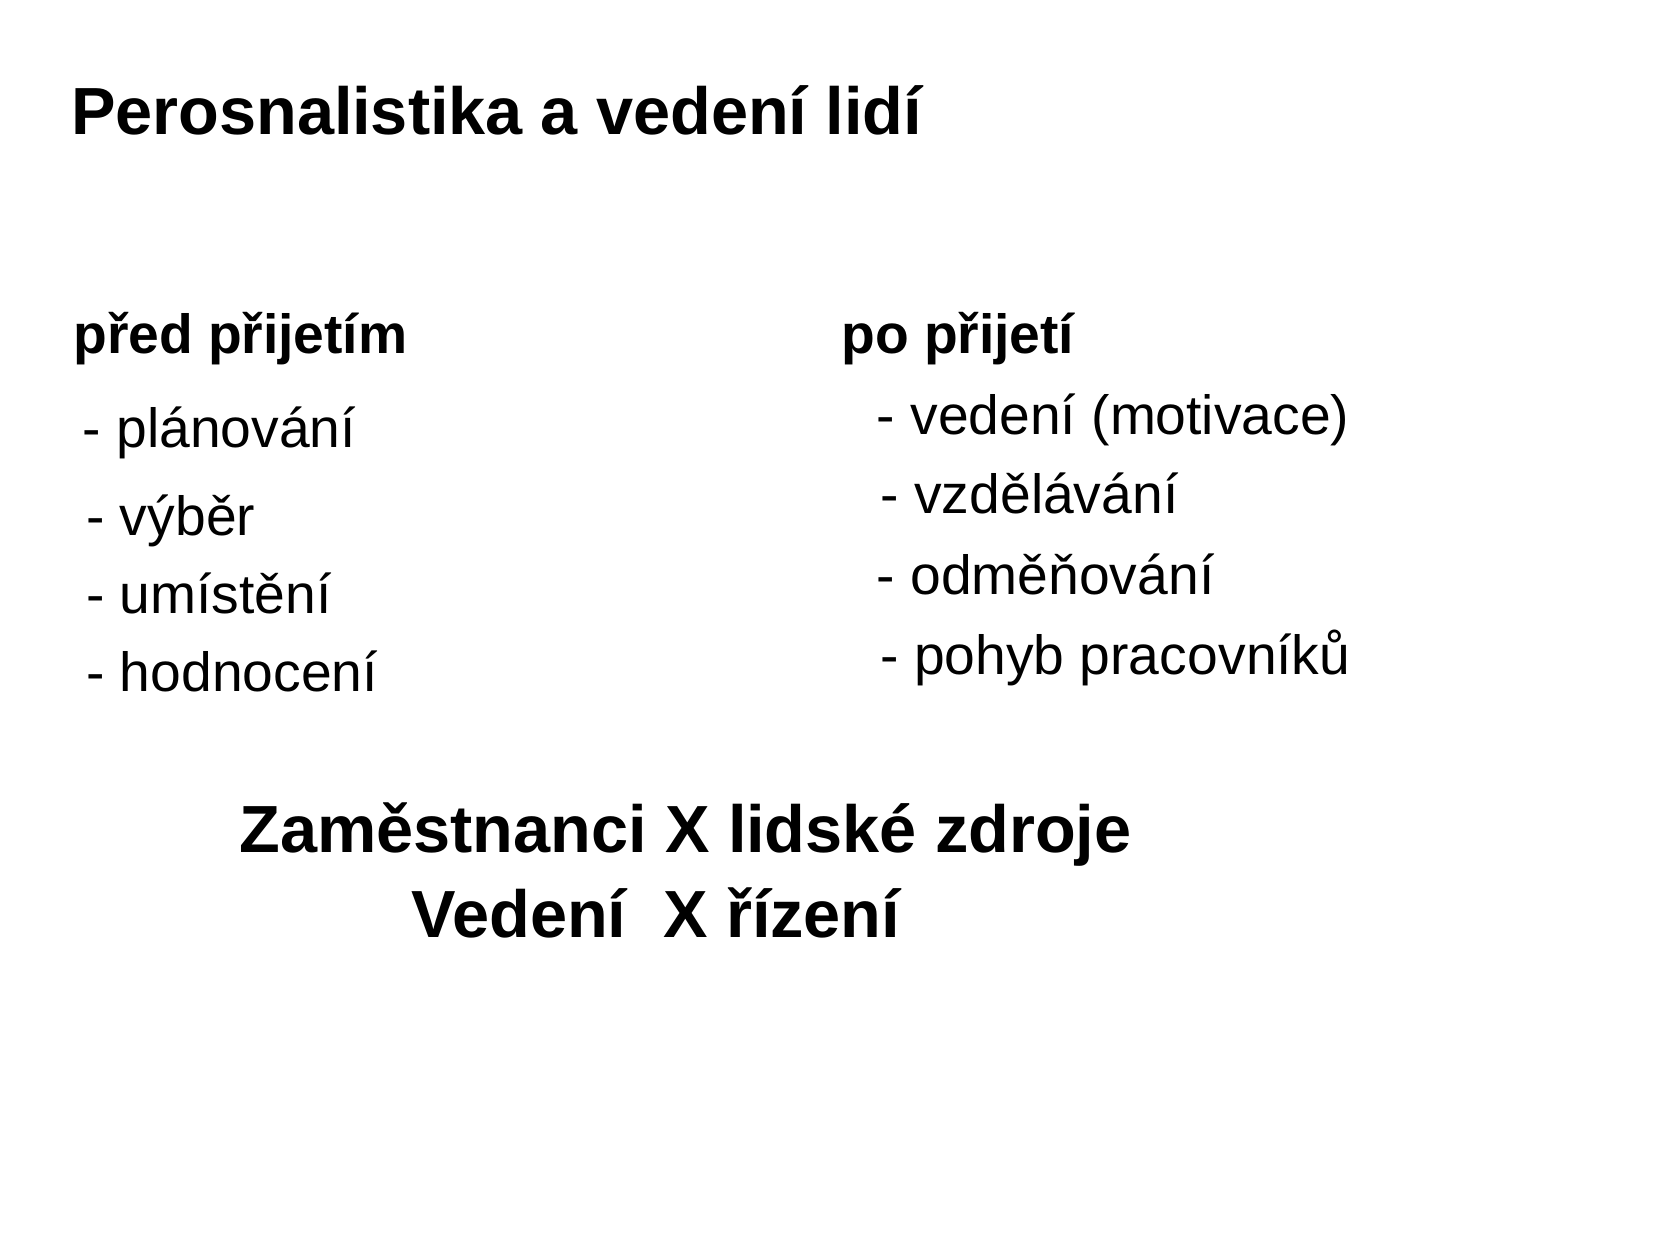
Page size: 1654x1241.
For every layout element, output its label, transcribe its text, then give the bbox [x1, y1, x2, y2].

text_box Zaměstnanci X lidské zdroje [189, 777, 1654, 874]
text_box - vedení (motivace) [862, 371, 1381, 454]
text_box - vzdělávání [865, 450, 1194, 532]
text_box před přijetím [58, 290, 423, 372]
text_box - umístění [71, 550, 347, 628]
text_box Perosnalistika a vedení lidí [56, 60, 1569, 156]
text_box - plánování [67, 384, 372, 467]
text_box Vedení X řízení [361, 874, 1654, 960]
text_box - hodnocení [71, 628, 394, 711]
text_box po přijetí [826, 290, 1090, 372]
text_box - výběr [71, 472, 271, 550]
text_box - odměňování [861, 532, 1230, 614]
text_box - pohyb pracovníků [865, 611, 1366, 694]
